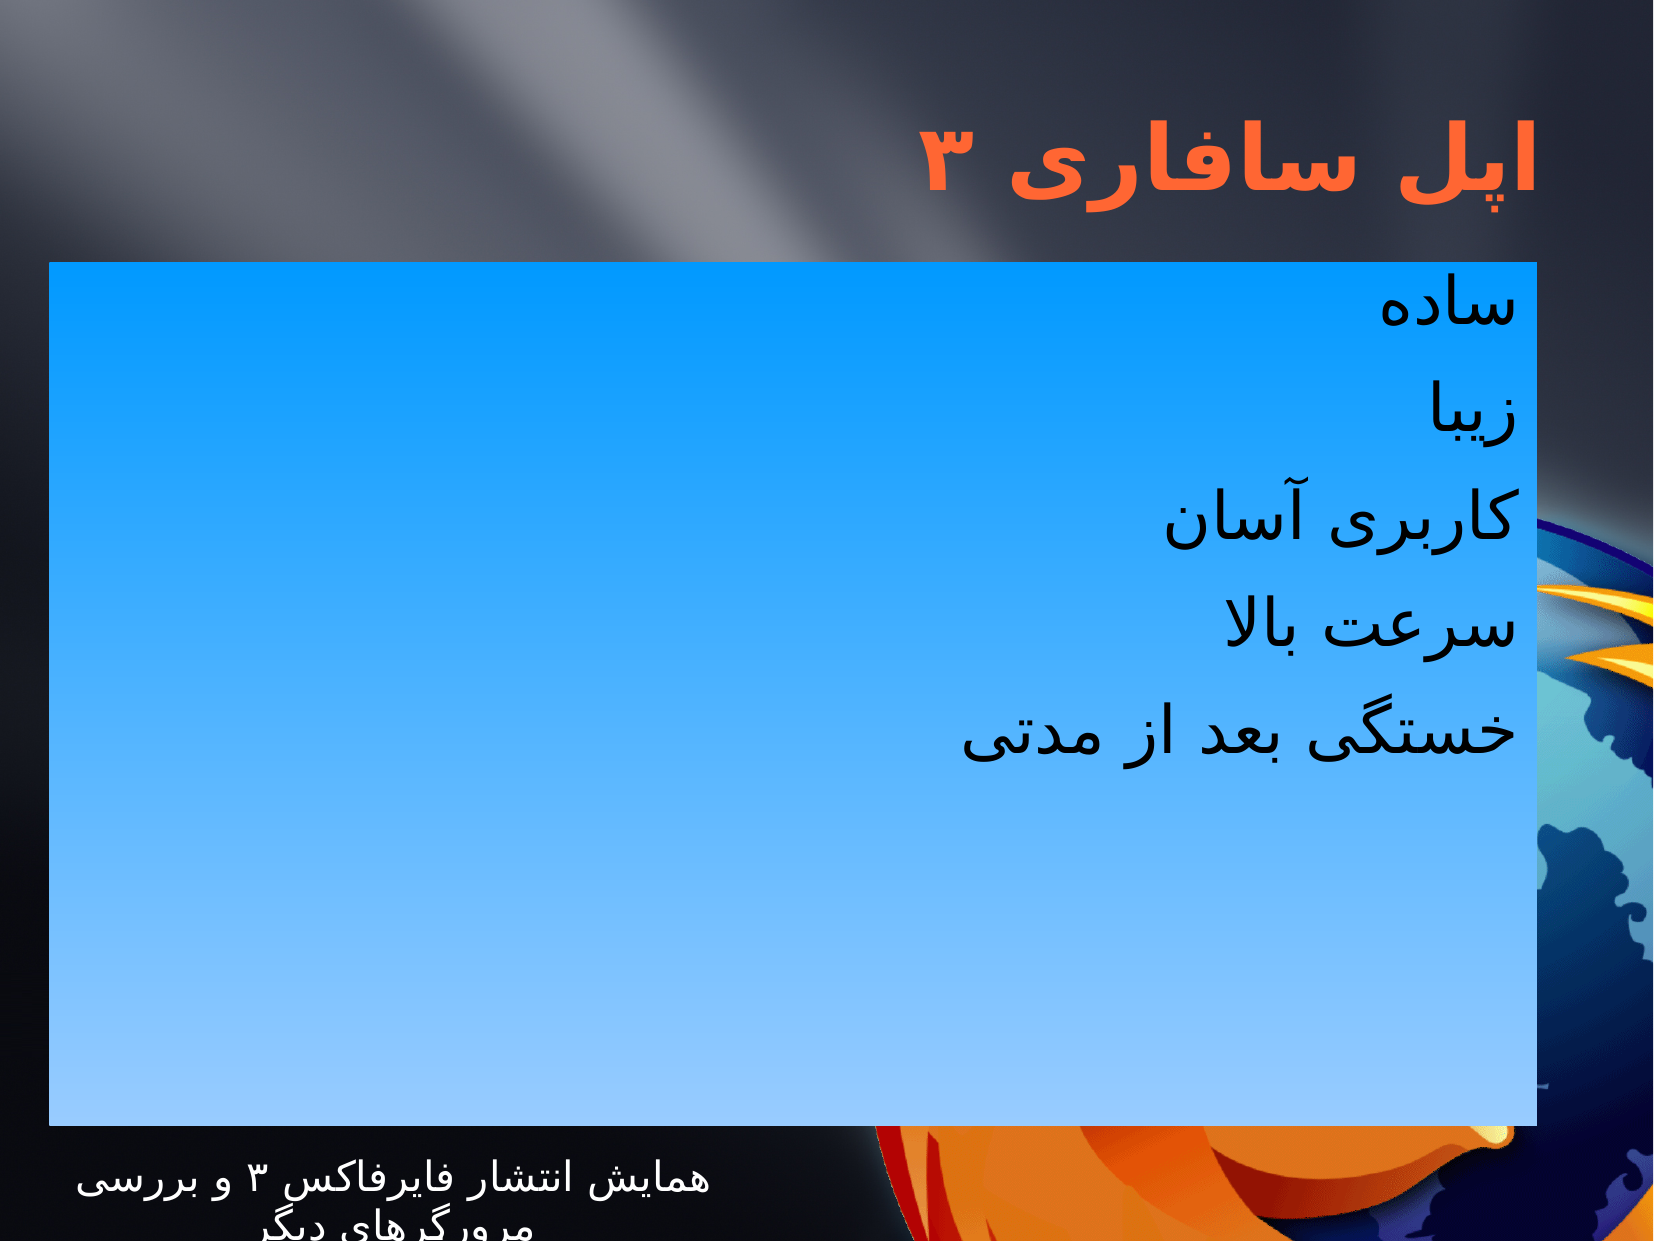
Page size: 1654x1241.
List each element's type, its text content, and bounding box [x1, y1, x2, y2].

picture [521, 1231, 528, 1237]
title اپل سافاری ۳ [149, 55, 1575, 263]
list ساده زیبا کاربری آسان سرعت بالا خستگی بعد از مدتی [49, 262, 1537, 1126]
picture [0, 0, 1654, 1241]
